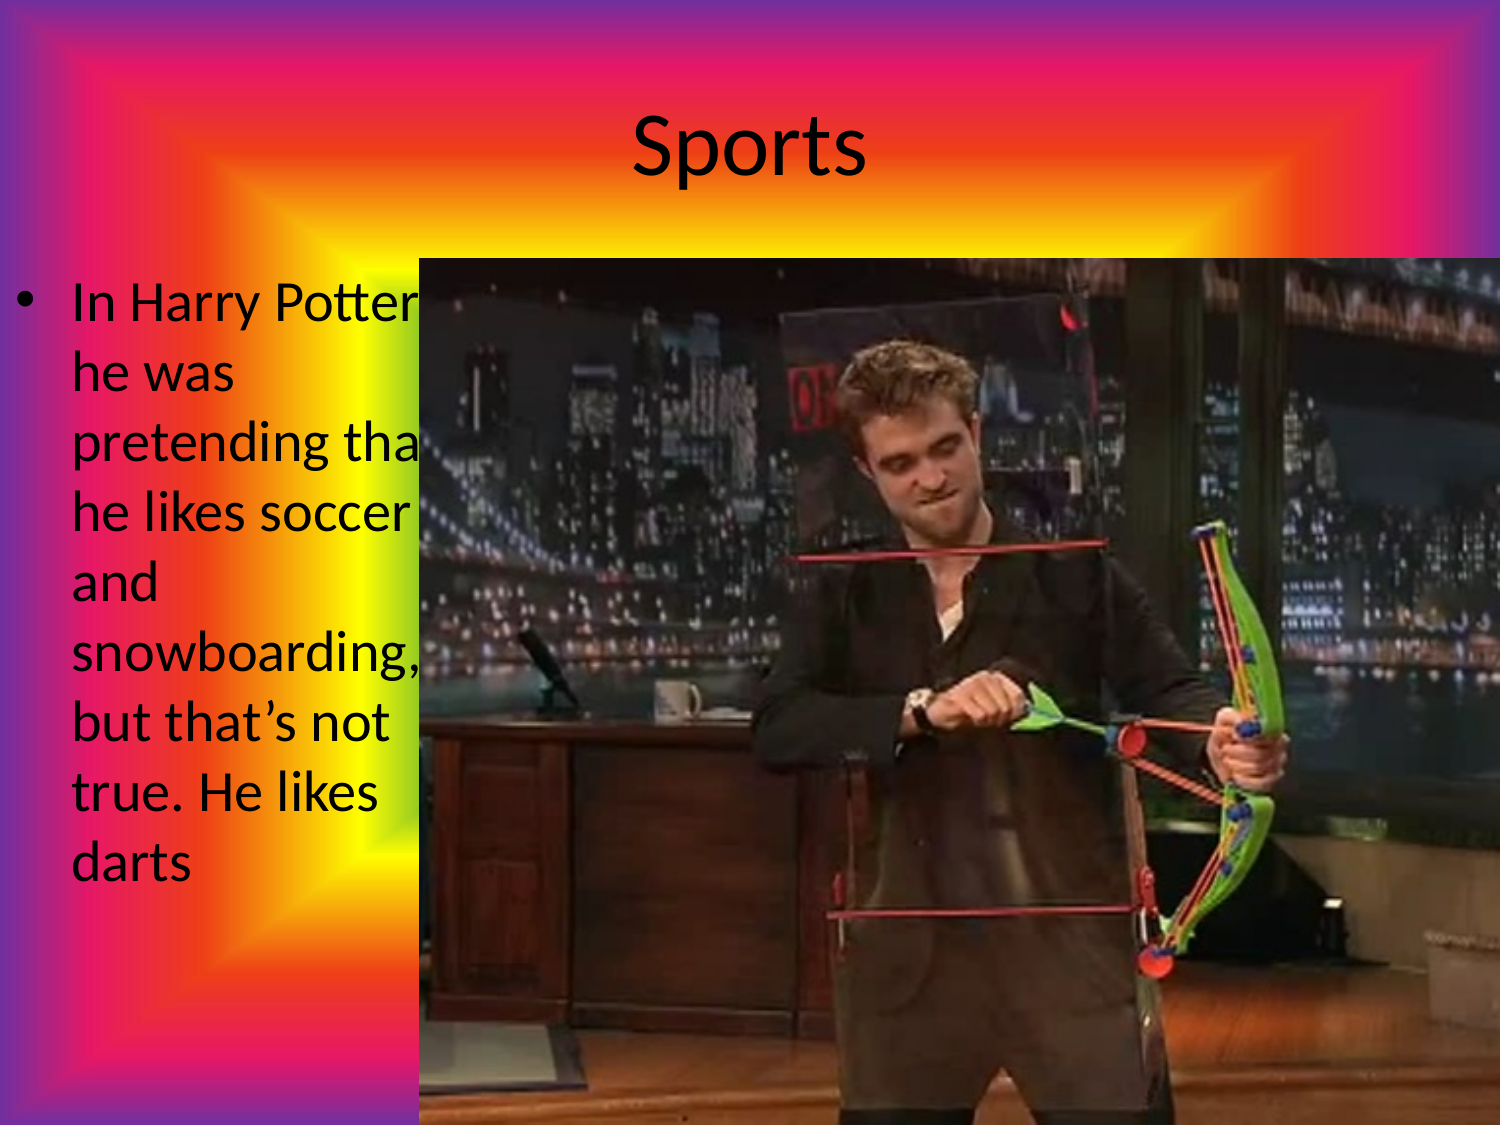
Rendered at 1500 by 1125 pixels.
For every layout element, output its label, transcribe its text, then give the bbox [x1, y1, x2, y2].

picture [0, 0, 1500, 1125]
list In Harry Potter he was pretending that he likes soccer and snowboarding, but that’s not true. He likes darts [0, 255, 491, 998]
title Sports [75, 45, 1425, 233]
